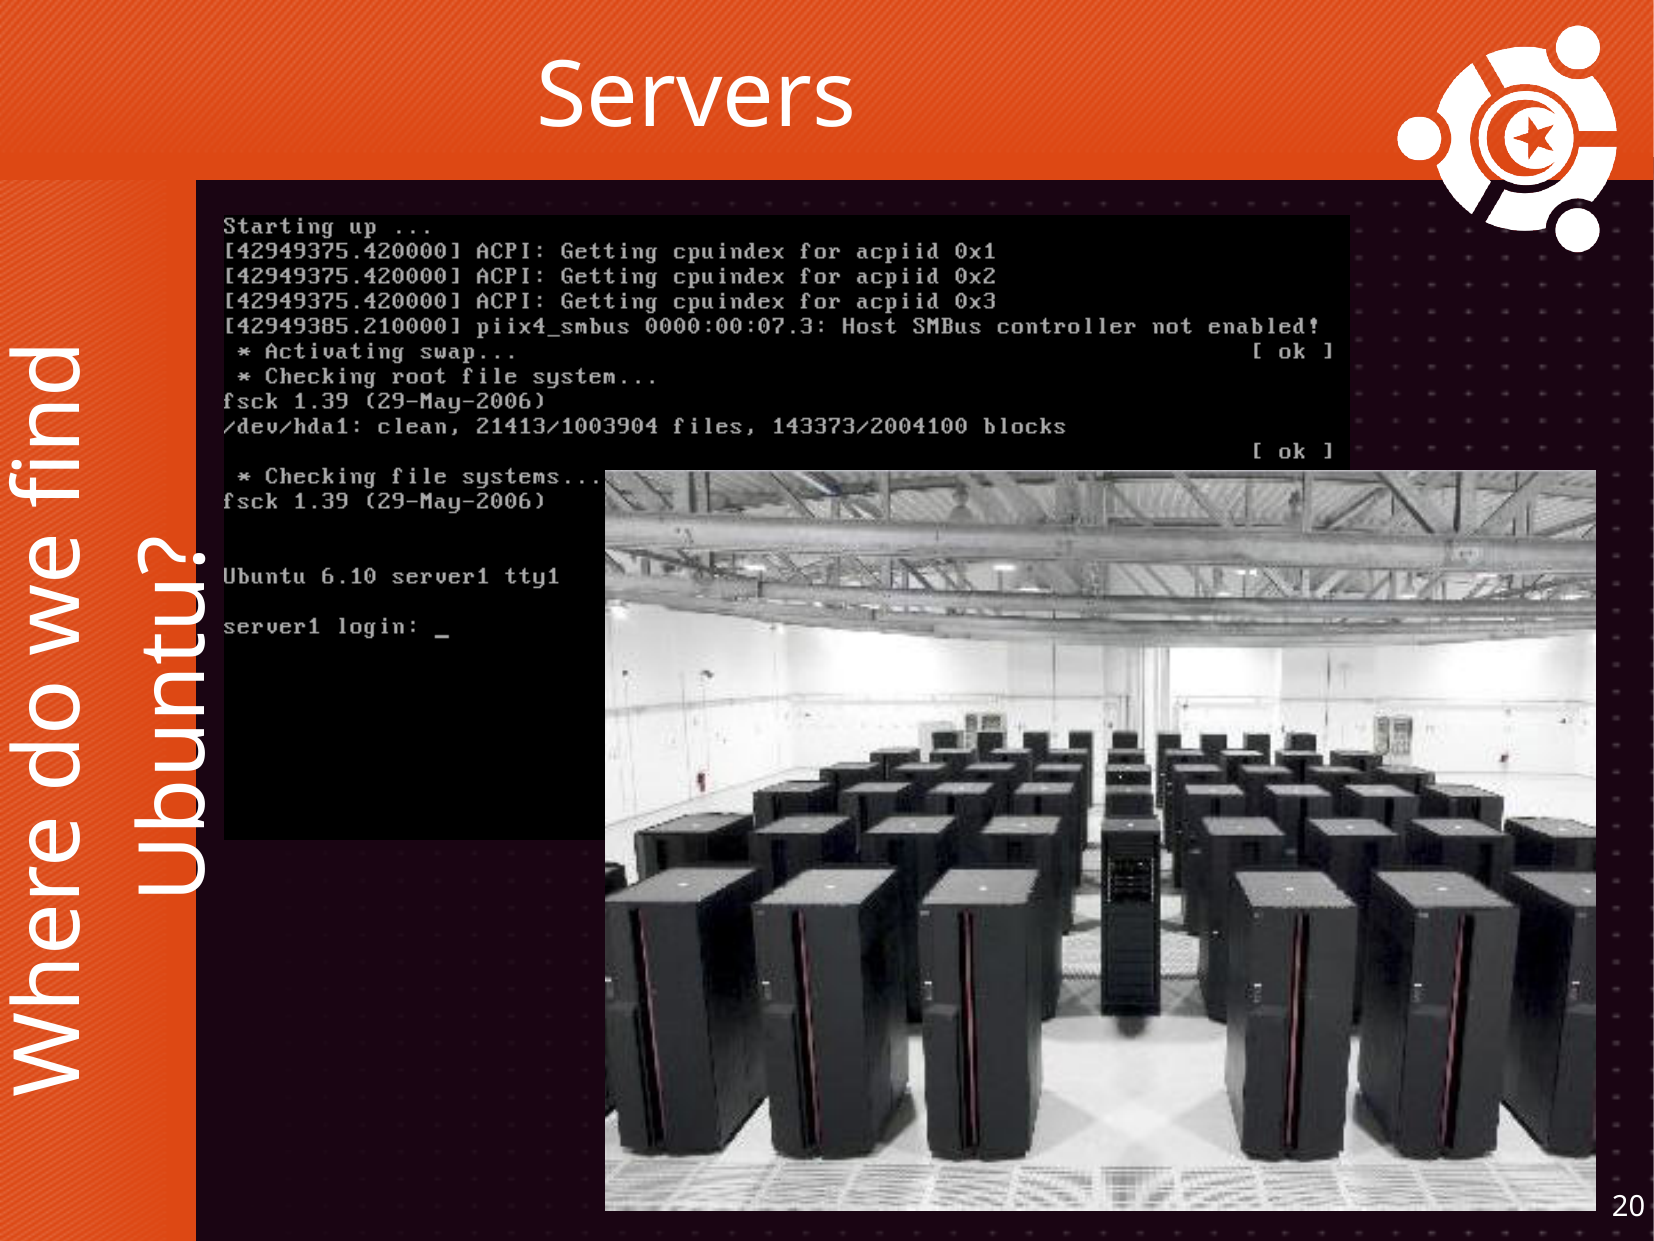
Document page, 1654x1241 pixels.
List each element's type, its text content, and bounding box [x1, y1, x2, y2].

picture [0, 0, 1654, 1241]
title Where do we find Ubuntu? [3, 210, 210, 1229]
title Servers [0, 2, 1394, 181]
